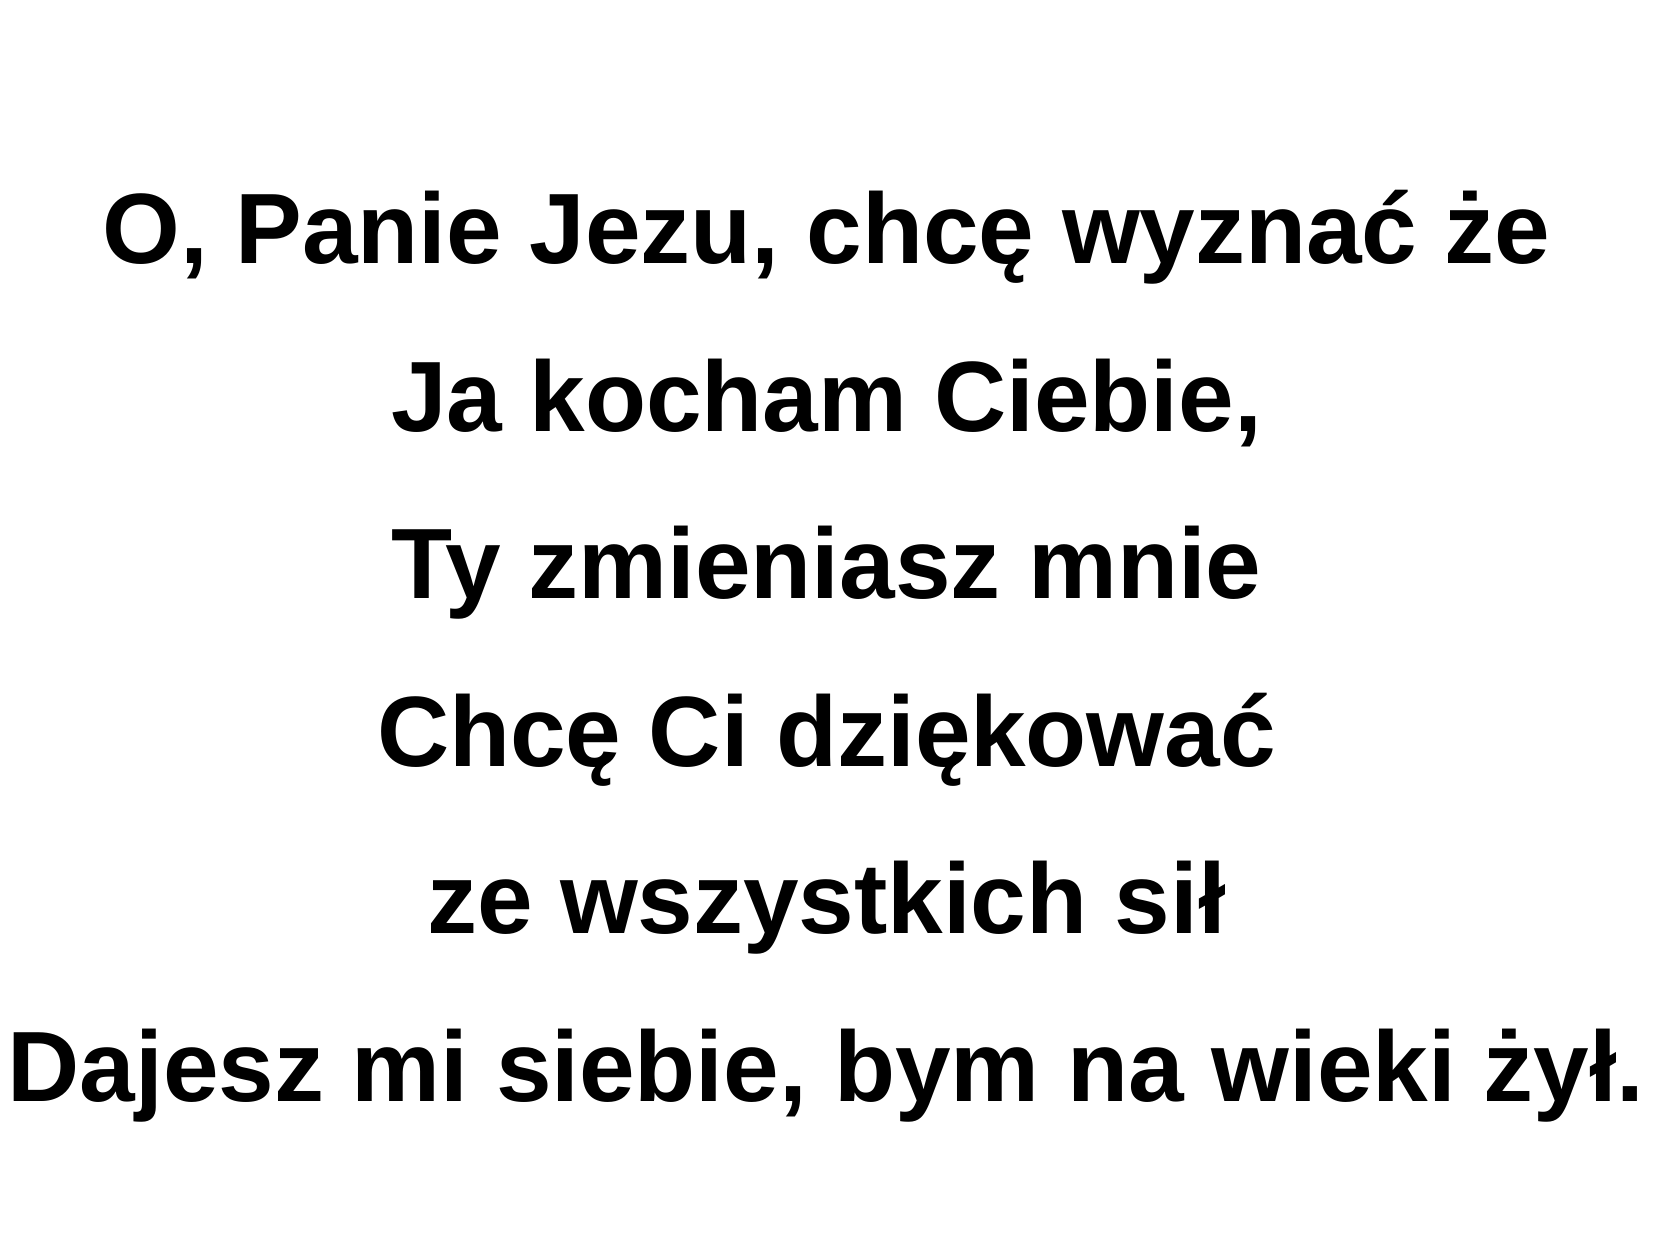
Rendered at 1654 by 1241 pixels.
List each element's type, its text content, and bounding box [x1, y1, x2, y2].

subtitle O, Panie Jezu, chcę wyznać że Ja kocham Ciebie, Ty zmieniasz mnie Chcę Ci dziękować ze wszystkich sił Dajesz mi siebie, bym na wieki żył. [0, 0, 1654, 1241]
